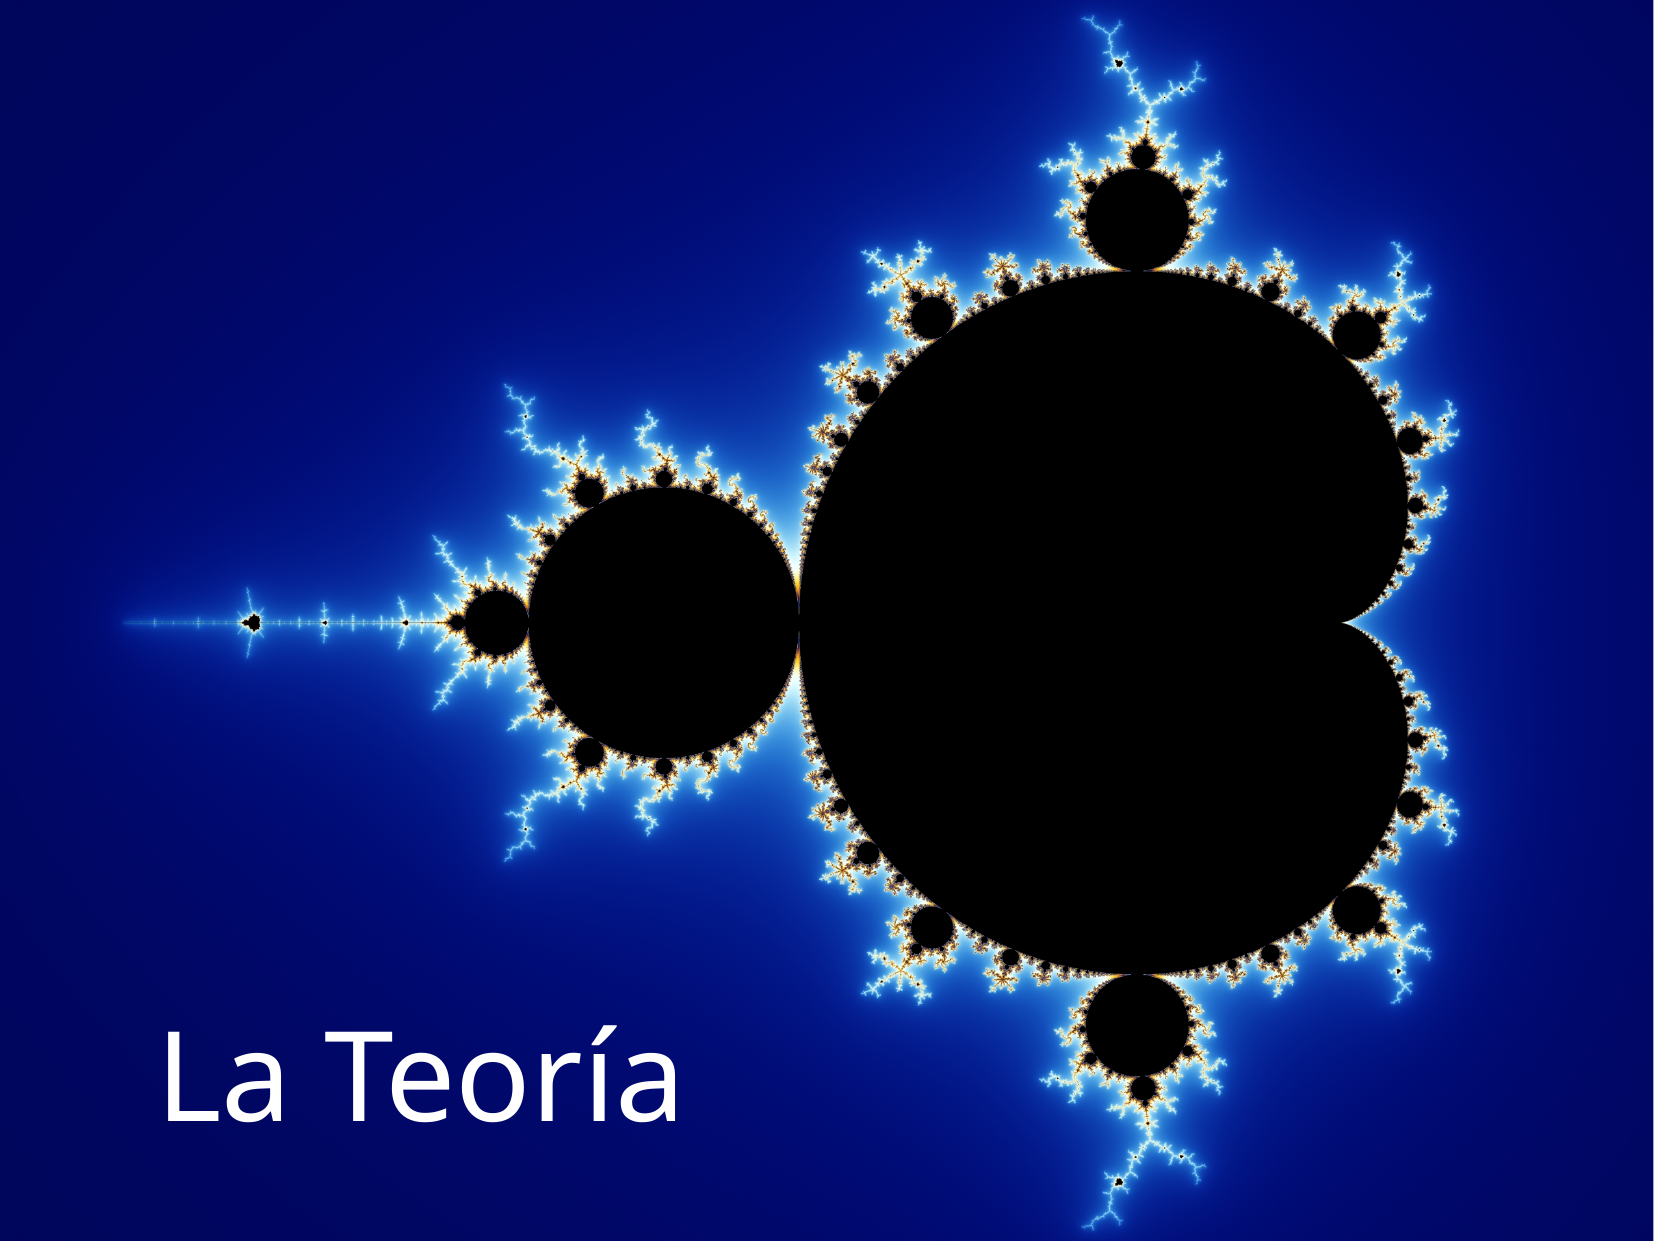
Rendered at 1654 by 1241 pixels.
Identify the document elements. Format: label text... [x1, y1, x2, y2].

text_box La Teoría [141, 980, 756, 1158]
picture [0, 0, 1654, 1241]
